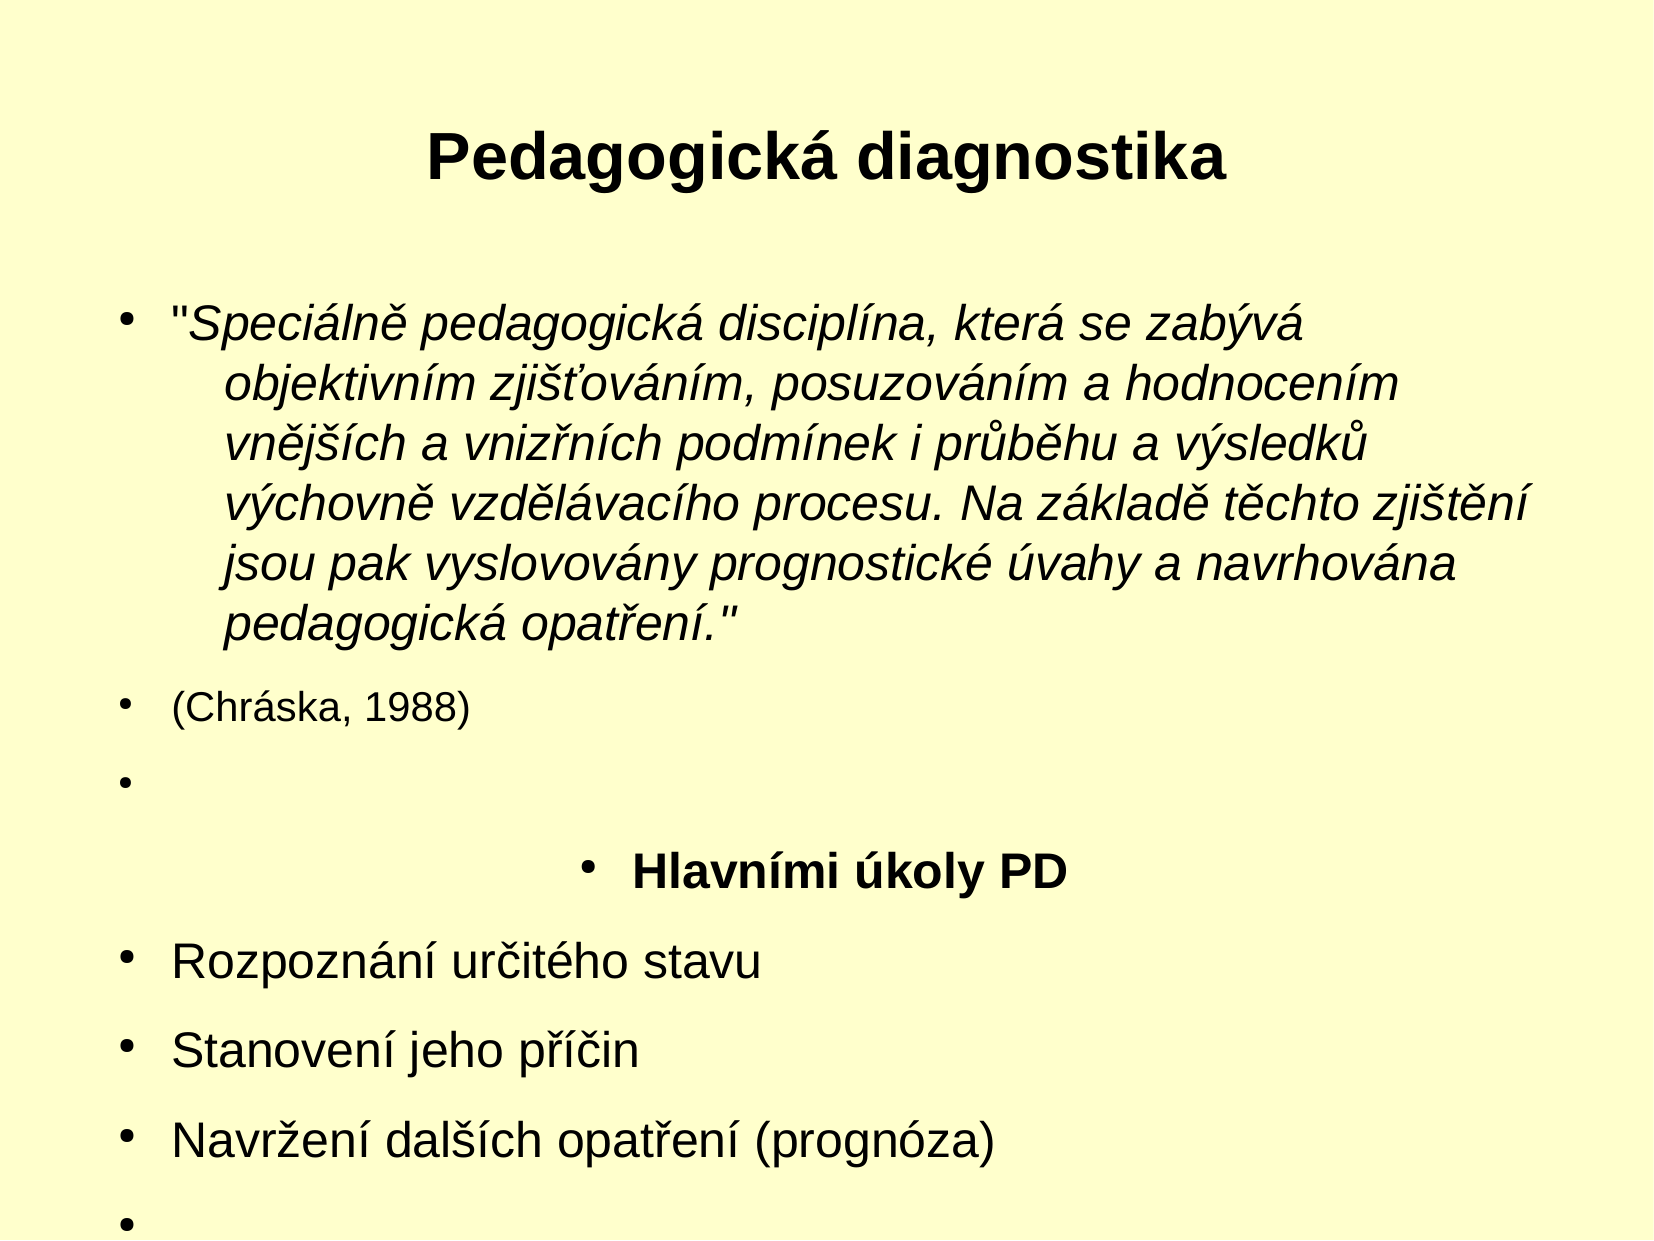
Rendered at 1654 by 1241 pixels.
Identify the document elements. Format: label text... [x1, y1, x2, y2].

title Pedagogická diagnostika [82, 49, 1571, 257]
list "Speciálně pedagogická disciplína, která se zabývá objektivním zjišťováním, posuzováním a hodnocením vnějších a vnizřních podmínek i průběhu a výsledků výchovně vzdělávacího procesu. Na základě těchto zjištění jsou pak vyslovovány prognostické úvahy a navrhována pedagogická opatření." (Chráska, 1988) Hlavními úkoly PD Rozpoznání určitého stavu Stanovení jeho příčin Navržení dalších opatření (prognóza) [82, 290, 1571, 1225]
